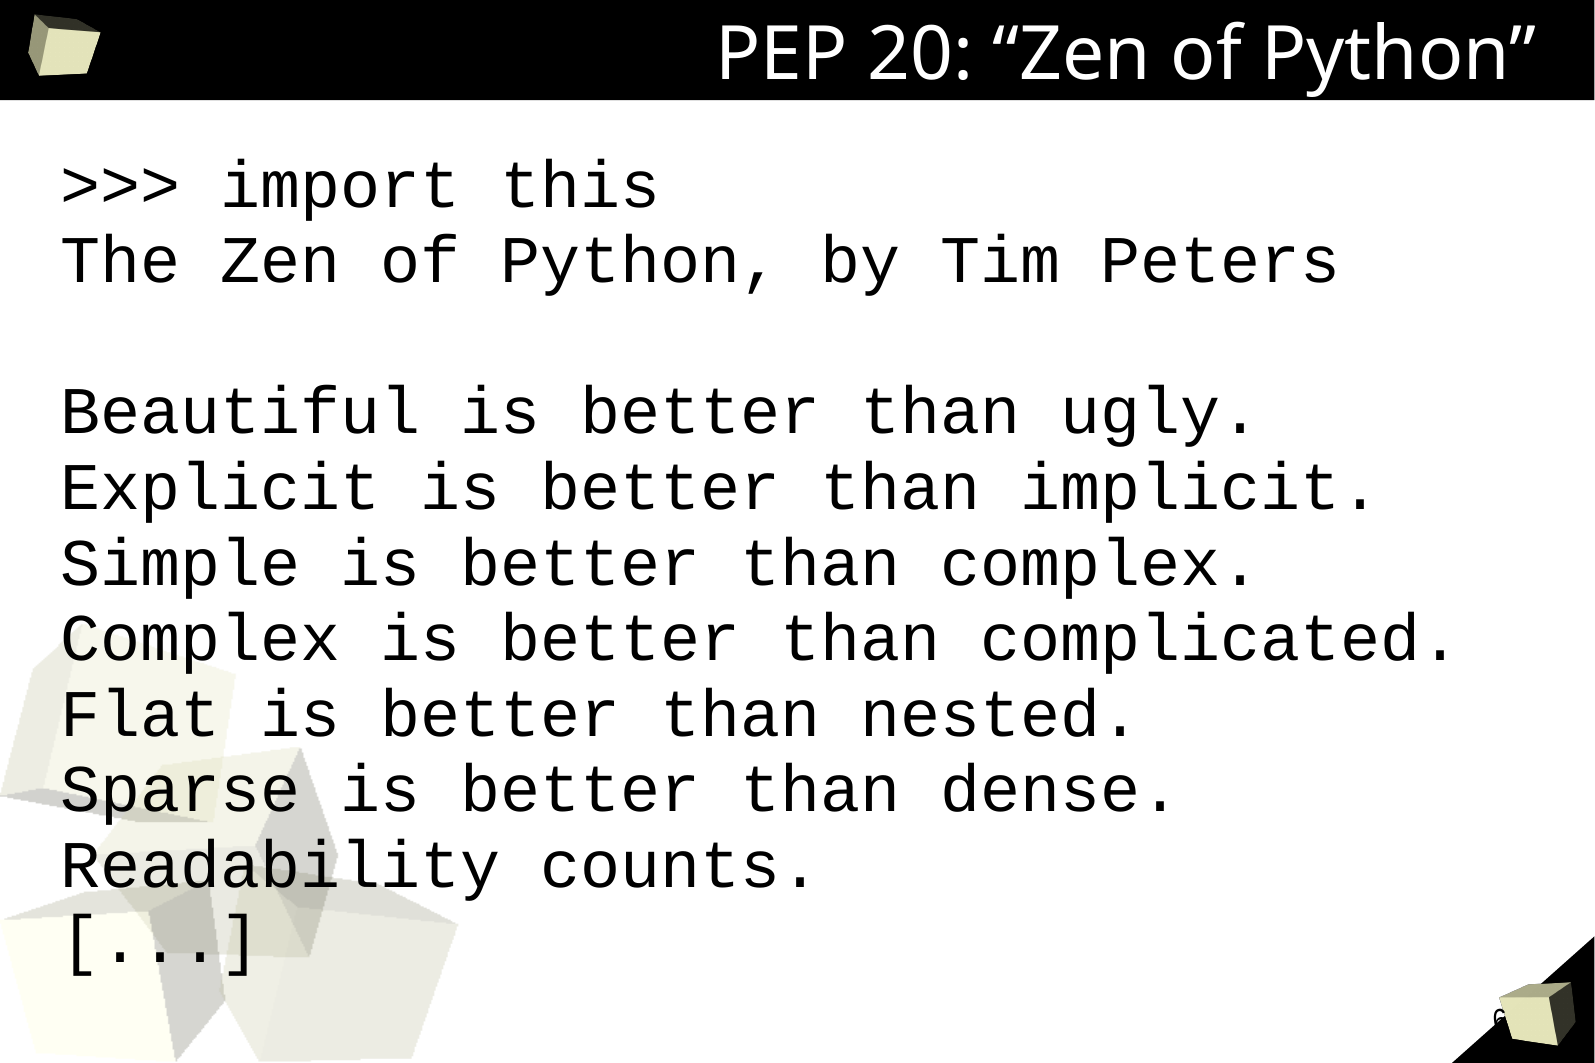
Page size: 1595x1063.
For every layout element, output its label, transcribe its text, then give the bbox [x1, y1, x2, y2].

title PEP 20: “Zen of Python” [113, 0, 1538, 104]
picture [0, 623, 460, 1063]
list >>> import this The Zen of Python, by Tim Peters Beautiful is better than ugly. Explicit is better than implicit. Simple is better than complex. Complex is better than complicated. Flat is better than nested. Sparse is better than dense. Readability counts. [...] [42, 151, 1554, 1041]
